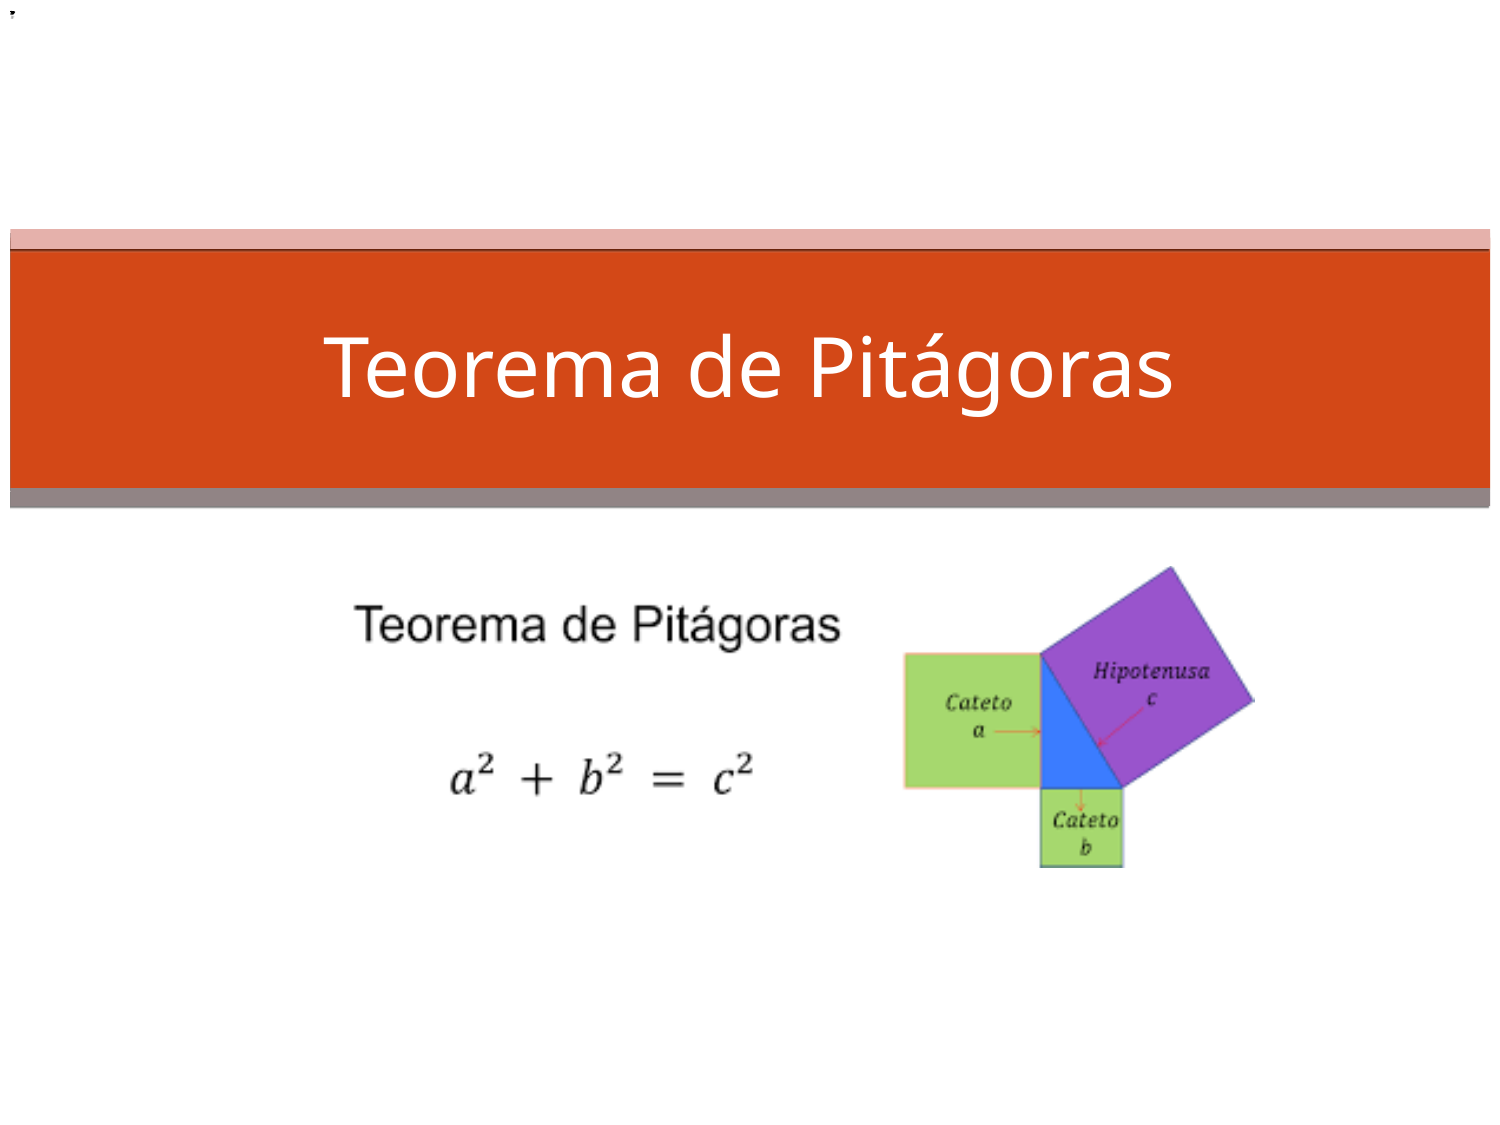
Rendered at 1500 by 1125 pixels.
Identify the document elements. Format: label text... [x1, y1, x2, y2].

title Teorema de Pitágoras [75, 247, 1425, 489]
picture [324, 566, 1255, 868]
